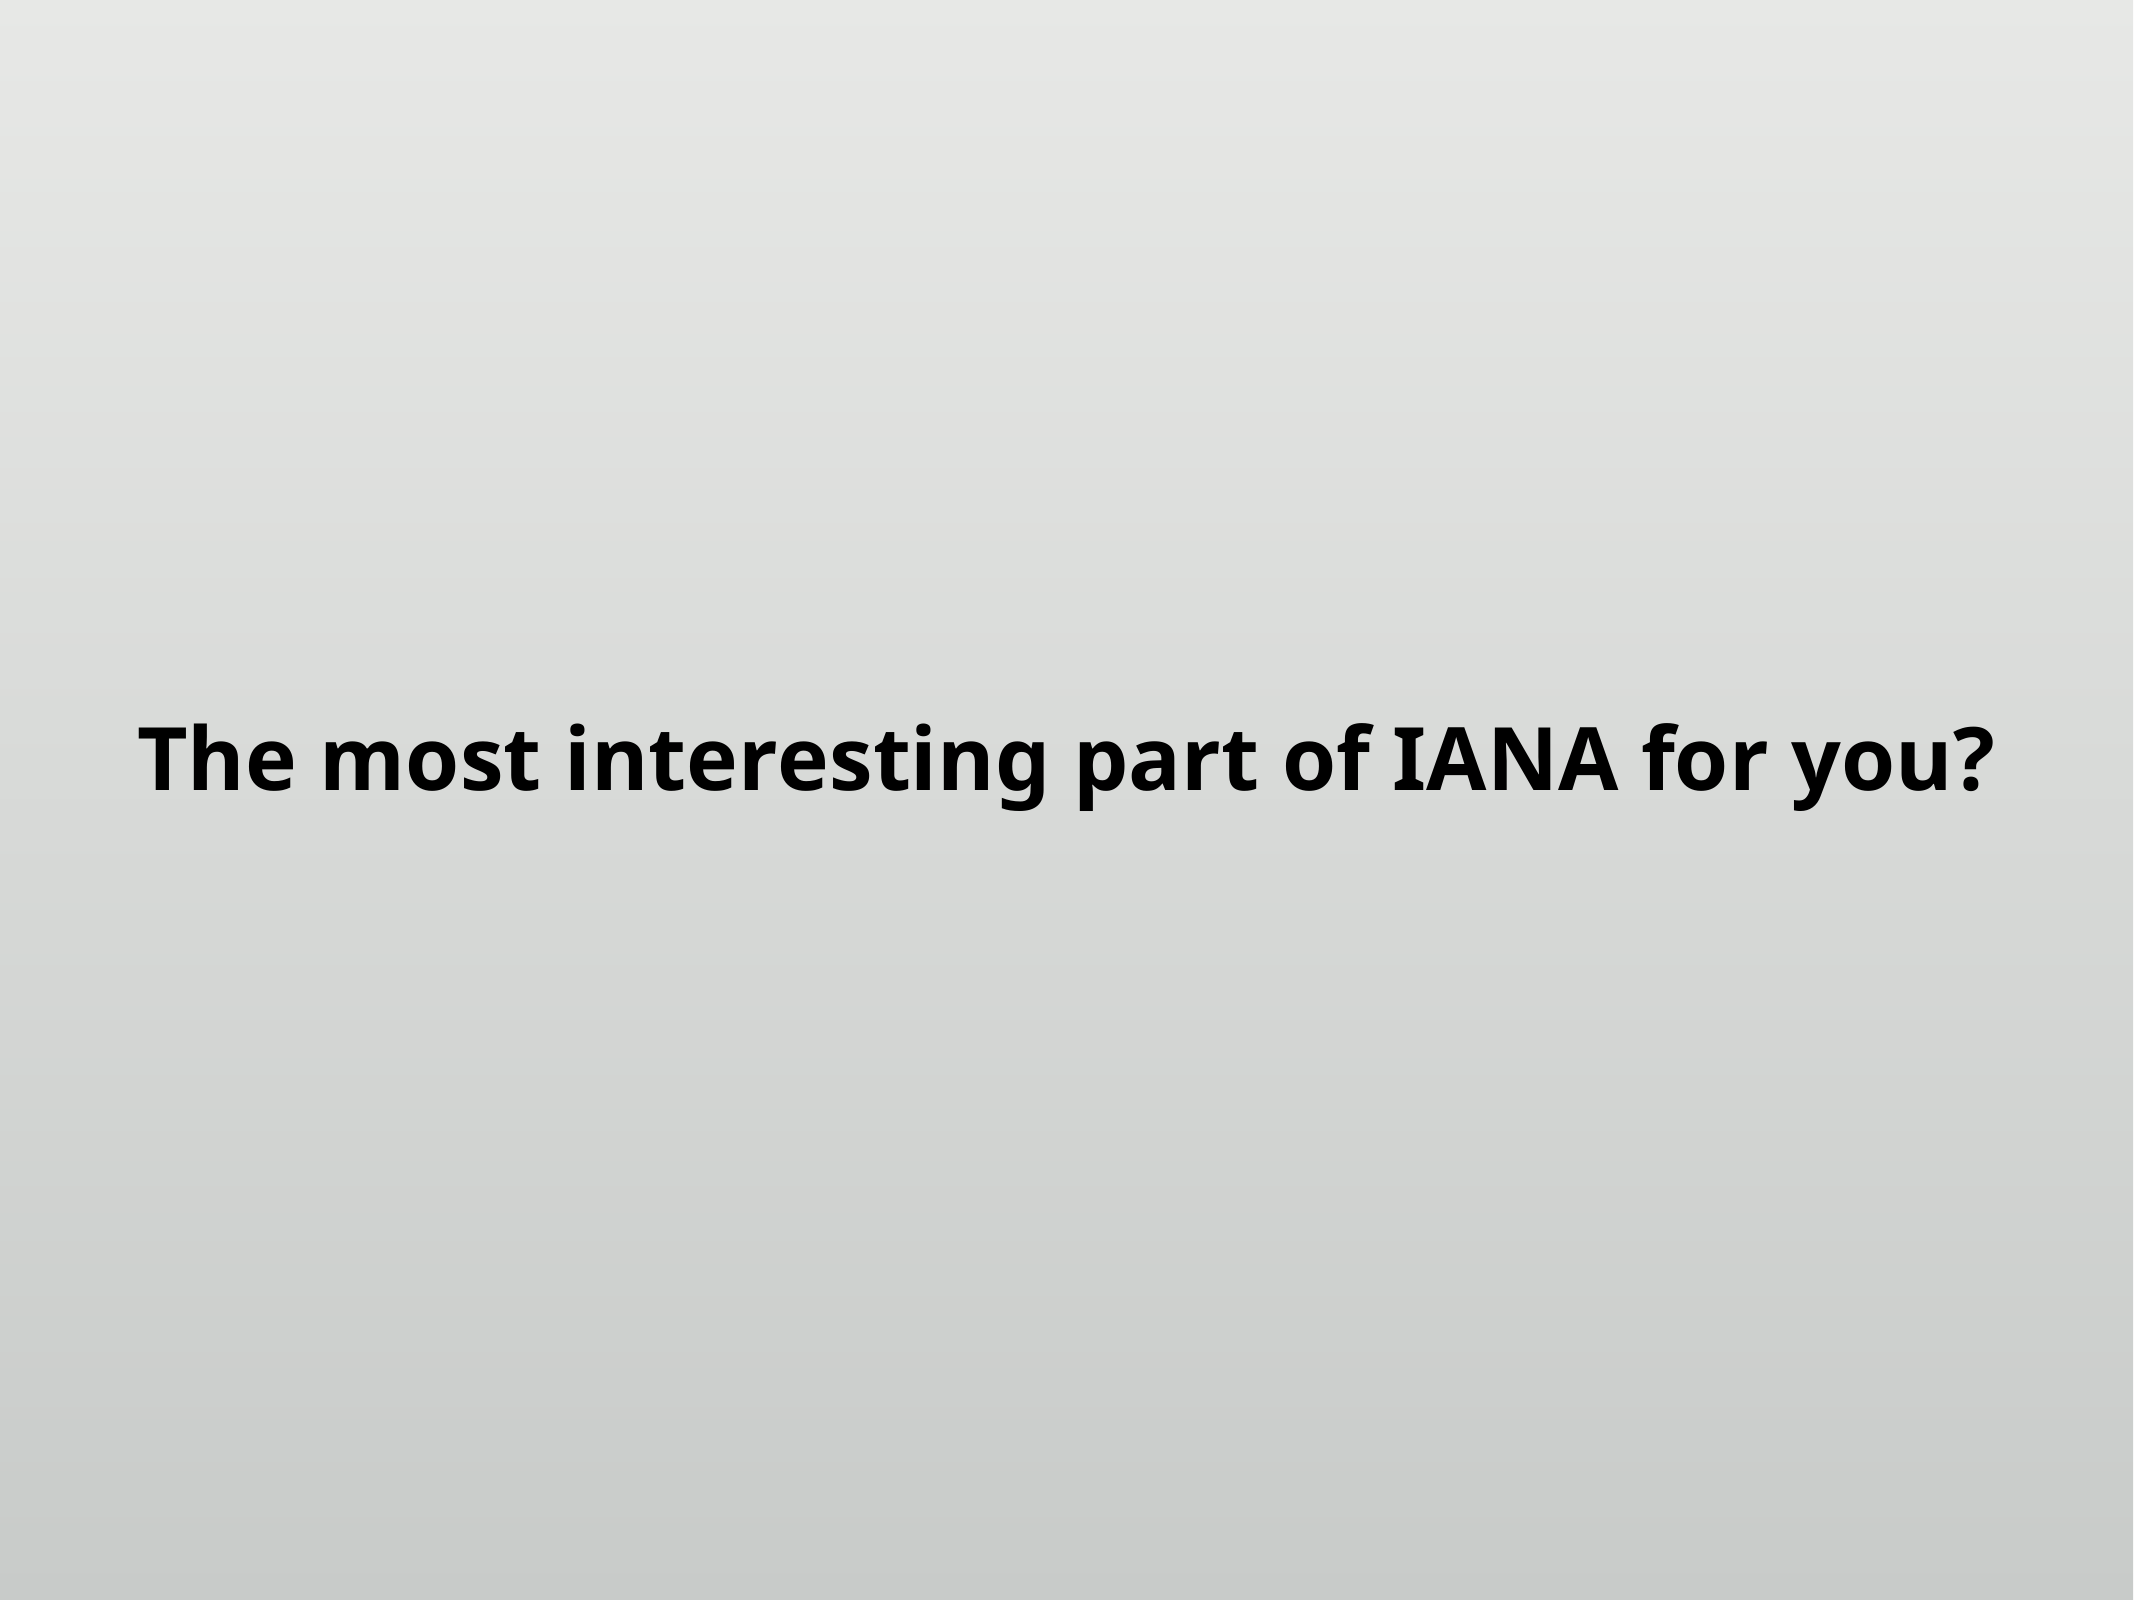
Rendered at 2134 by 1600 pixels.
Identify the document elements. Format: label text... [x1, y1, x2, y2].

title The most interesting part of IANA for you? [93, 495, 2040, 1017]
